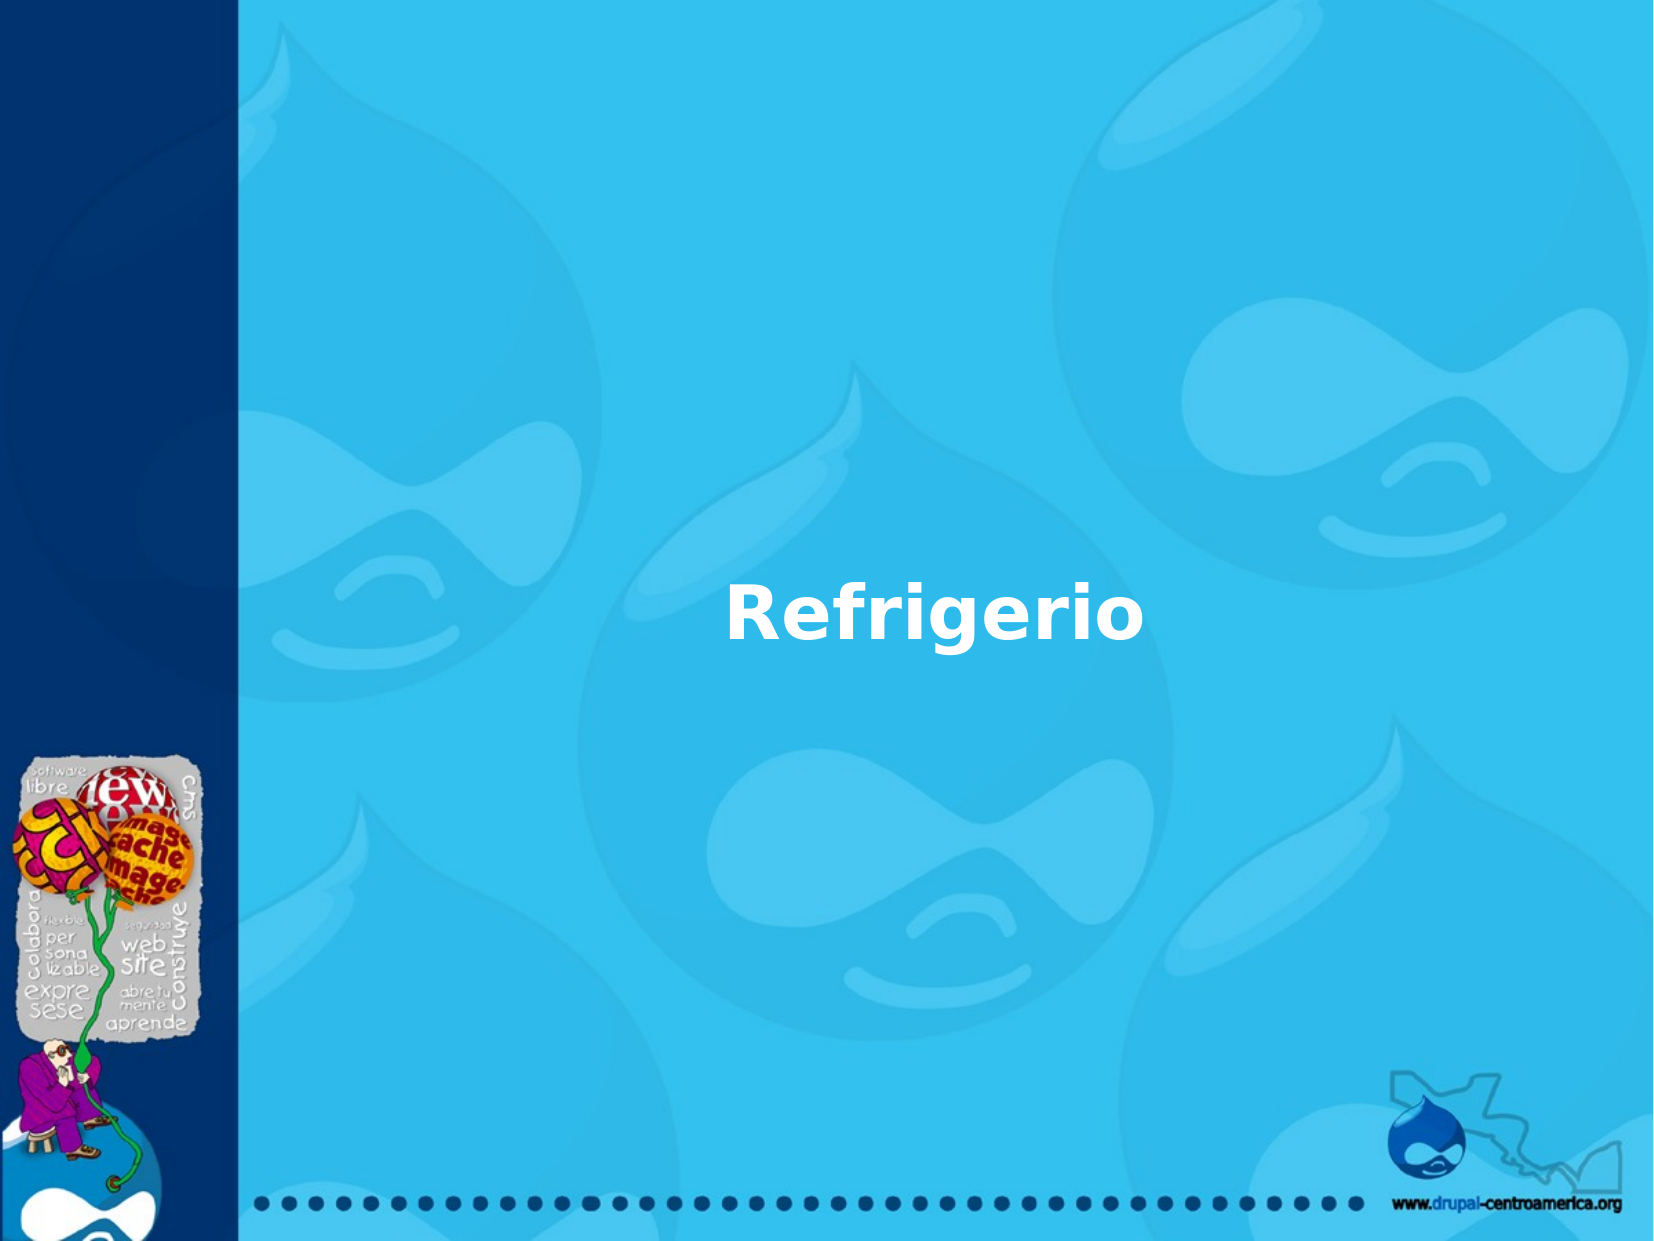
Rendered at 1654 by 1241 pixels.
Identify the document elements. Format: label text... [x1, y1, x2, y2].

picture [0, 0, 1654, 1241]
title Refrigerio [300, 517, 1571, 710]
